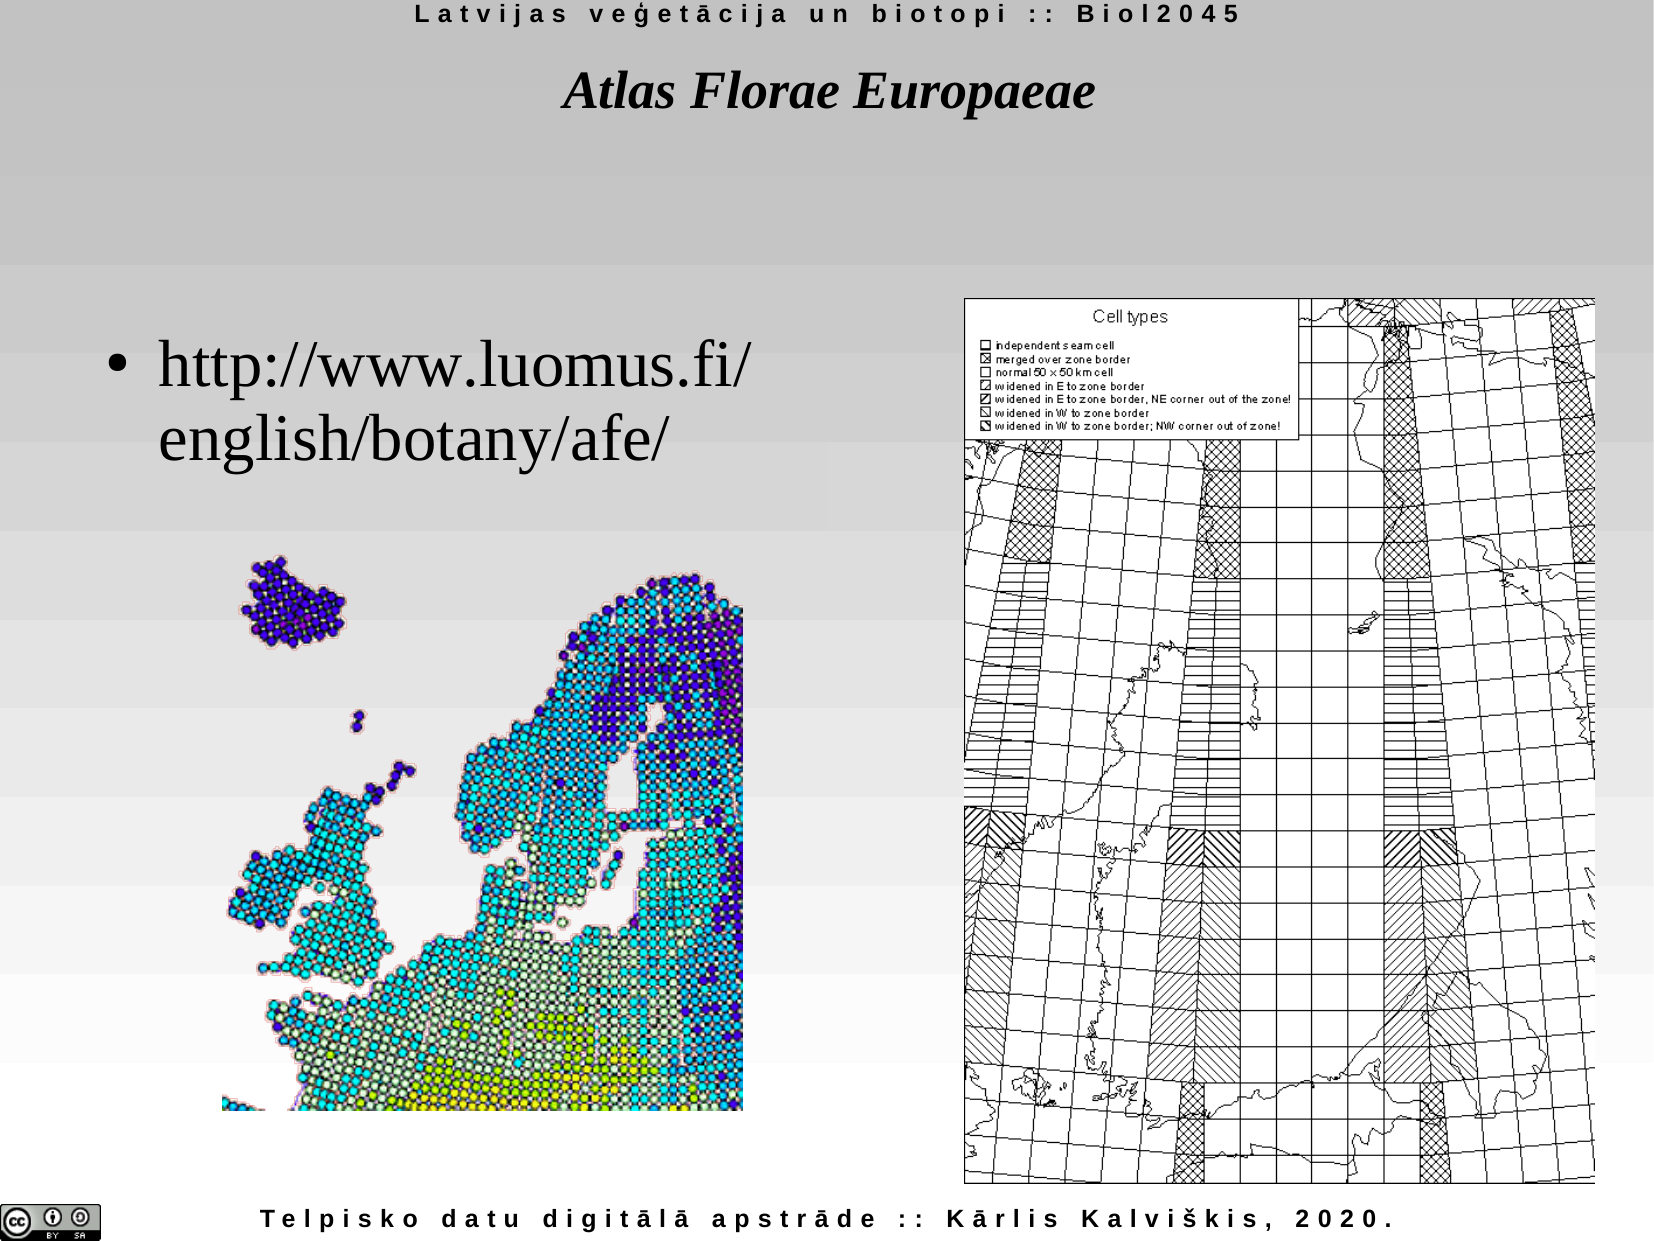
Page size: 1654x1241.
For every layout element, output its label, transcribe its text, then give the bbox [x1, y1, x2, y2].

picture [0, 0, 1654, 1241]
list http://www.luomus.fi/ english/botany/afe/ [87, 327, 1602, 1172]
title Atlas Florae Europaeae [34, 61, 1626, 296]
